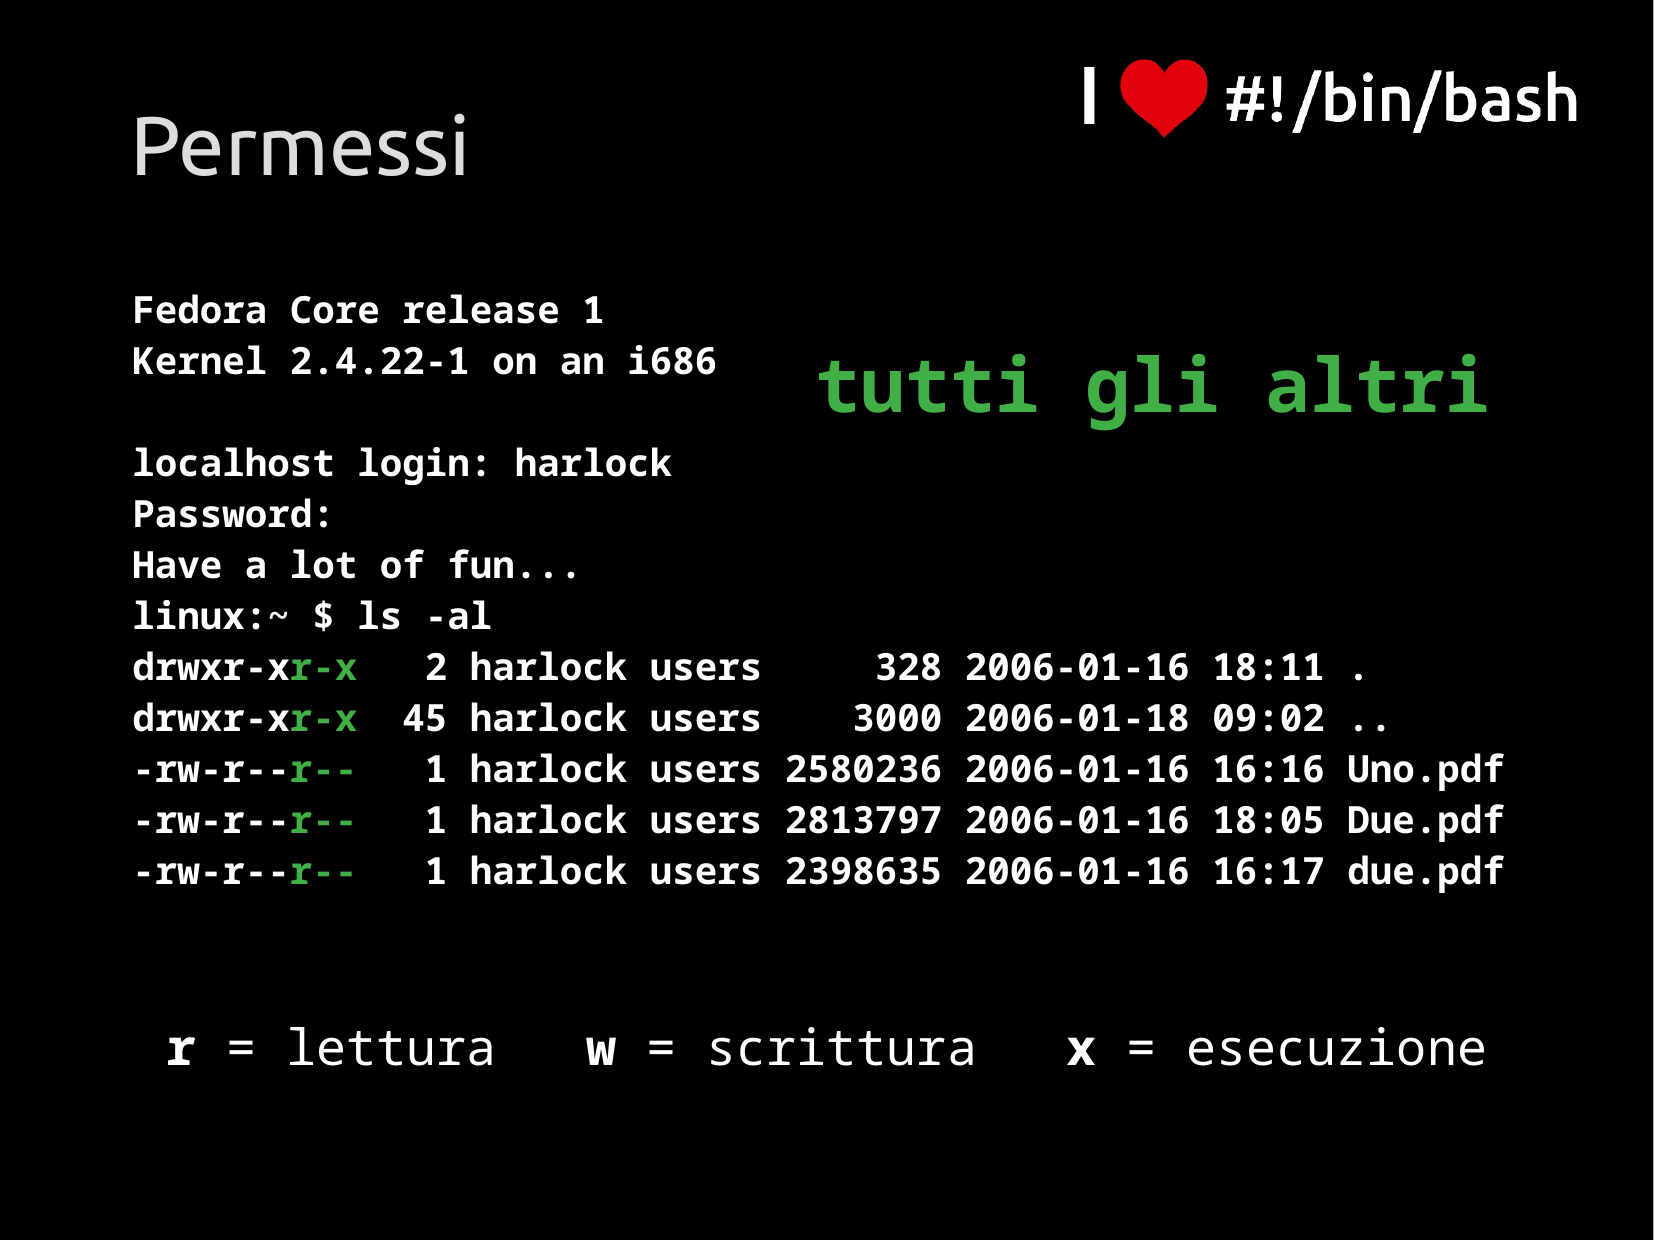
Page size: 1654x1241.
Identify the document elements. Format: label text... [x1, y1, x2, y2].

text_box r = lettura w = scrittura x = esecuzione [77, 1004, 1576, 1089]
text_box Fedora Core release 1 Kernel 2.4.22-1 on an i686 localhost login: harlock Password: Have a lot of fun... linux:~ $ ls -al drwxr-xr-x 2 harlock users 328 2006-01-16 18:11 . drwxr-xr-x 45 harlock users 3000 2006-01-18 09:02 .. -rw-r--r-- 1 harlock users 2580236 2006-01-16 16:16 Uno.pdf -rw-r--r-- 1 harlock users 2813797 2006-01-16 18:05 Due.pdf -rw-r--r-- 1 harlock users 2398635 2006-01-16 16:17 due.pdf [117, 276, 1565, 931]
text_box Permessi [116, 90, 554, 199]
text_box tutti gli altri [800, 324, 1553, 436]
picture [1064, 45, 1595, 154]
